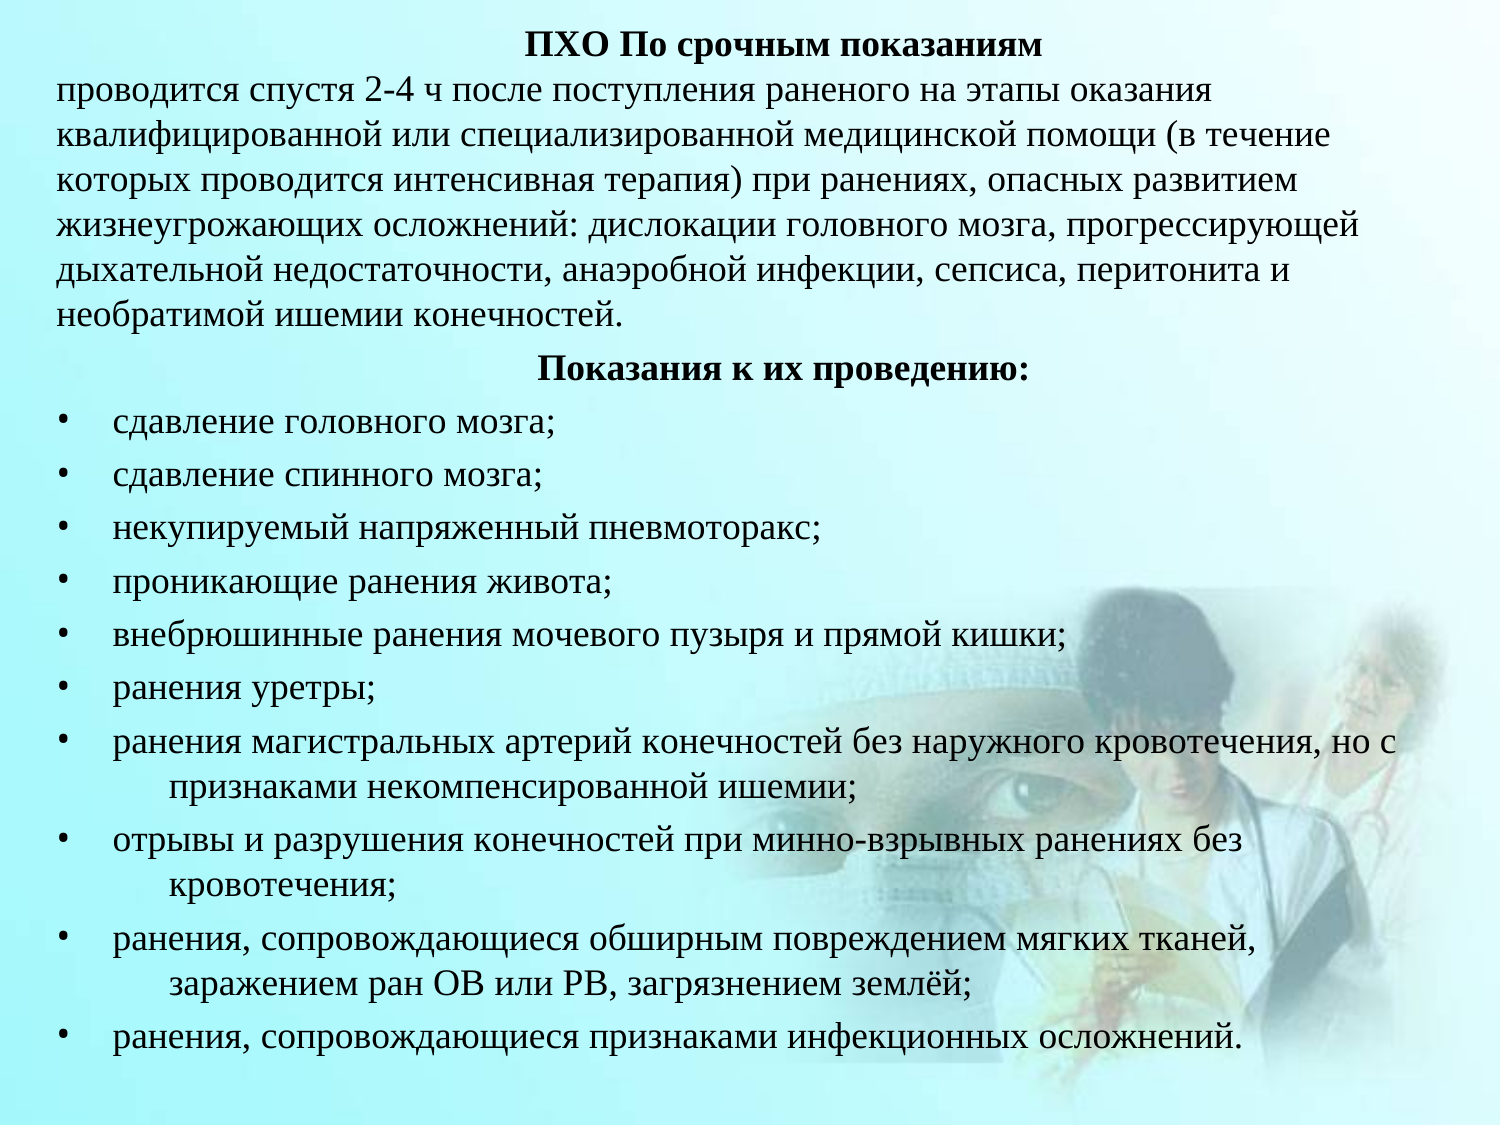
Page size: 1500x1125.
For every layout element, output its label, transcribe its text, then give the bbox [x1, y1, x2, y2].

list ПХО По срочным показаниям проводится спустя 2-4 ч после поступления раненого на этапы оказания квалифицированной или специализированной медицинской помощи (в течение которых проводится интенсивная терапия) при ранениях, опасных развитием жизнеугрожающих осложнений: дислокации головного мозга, прогрессирующей дыхательной недостаточности, анаэробной инфекции, сепсиса, перитонита и необратимой ишемии конечностей. Показания к их проведению: сдавление головного мозга; сдавление спинного мозга; некупируемый напряженный пневмоторакс; проникающие ранения живота; внебрюшинные ранения мочевого пузыря и прямой кишки; ранения уретры; ранения магистральных артерий конечностей без наружного кровотечения, но с признаками некомпенсированной ишемии; отрывы и разрушения конечностей при минно-взрывных ранениях без кровотечения; ранения, сопровождающиеся обширным повреждением мягких тканей, заражением ран ОВ или РВ, загрязнением землёй; ранения, сопровождающиеся признаками инфекционных осложнений. [41, 11, 1471, 1106]
